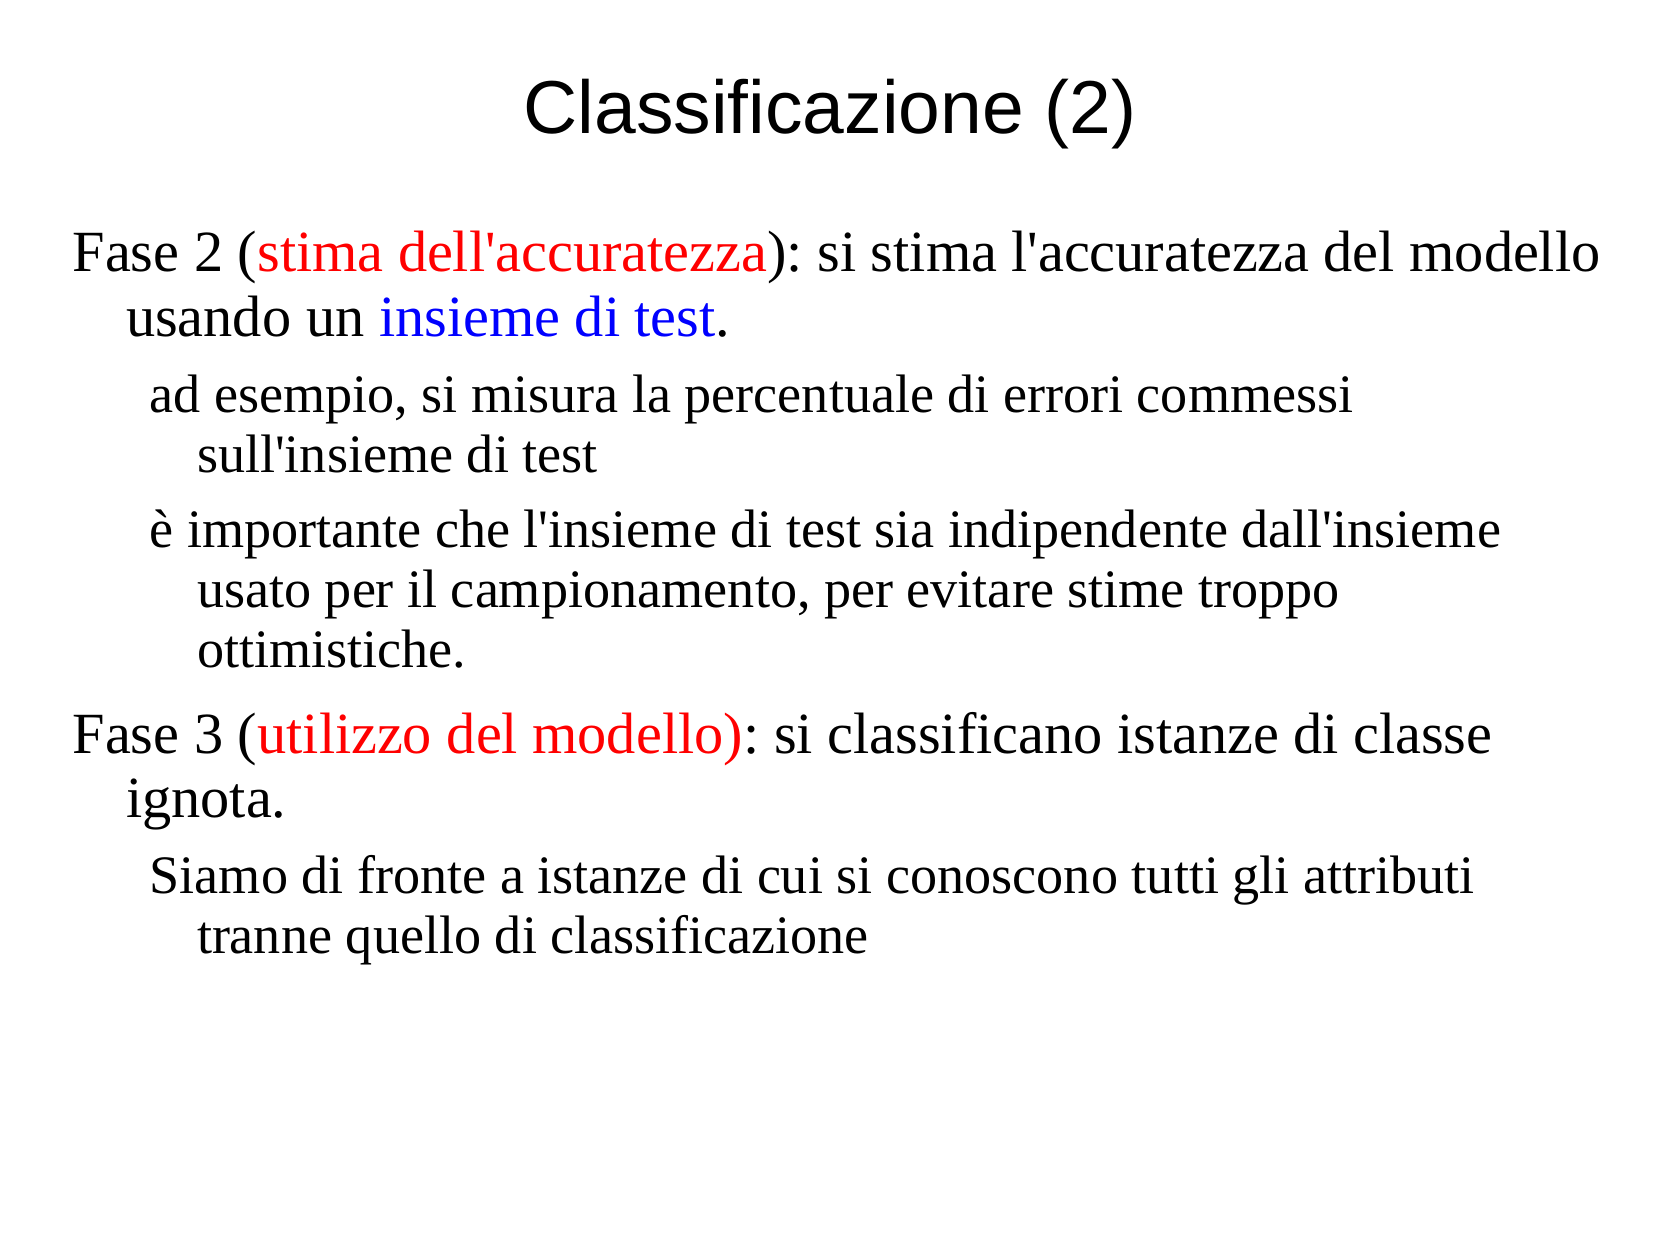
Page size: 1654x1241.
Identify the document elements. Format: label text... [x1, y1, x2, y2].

list Fase 2 (stima dell'accuratezza): si stima l'accuratezza del modello usando un insieme di test. ad esempio, si misura la percentuale di errori commessi sull'insieme di test è importante che l'insieme di test sia indipendente dall'insieme usato per il campionamento, per evitare stime troppo ottimistiche. Fase 3 (utilizzo del modello): si classificano istanze di classe ignota. Siamo di fronte a istanze di cui si conoscono tutti gli attributi tranne quello di classificazione [55, 219, 1605, 1179]
title Classificazione (2) [52, 42, 1608, 173]
